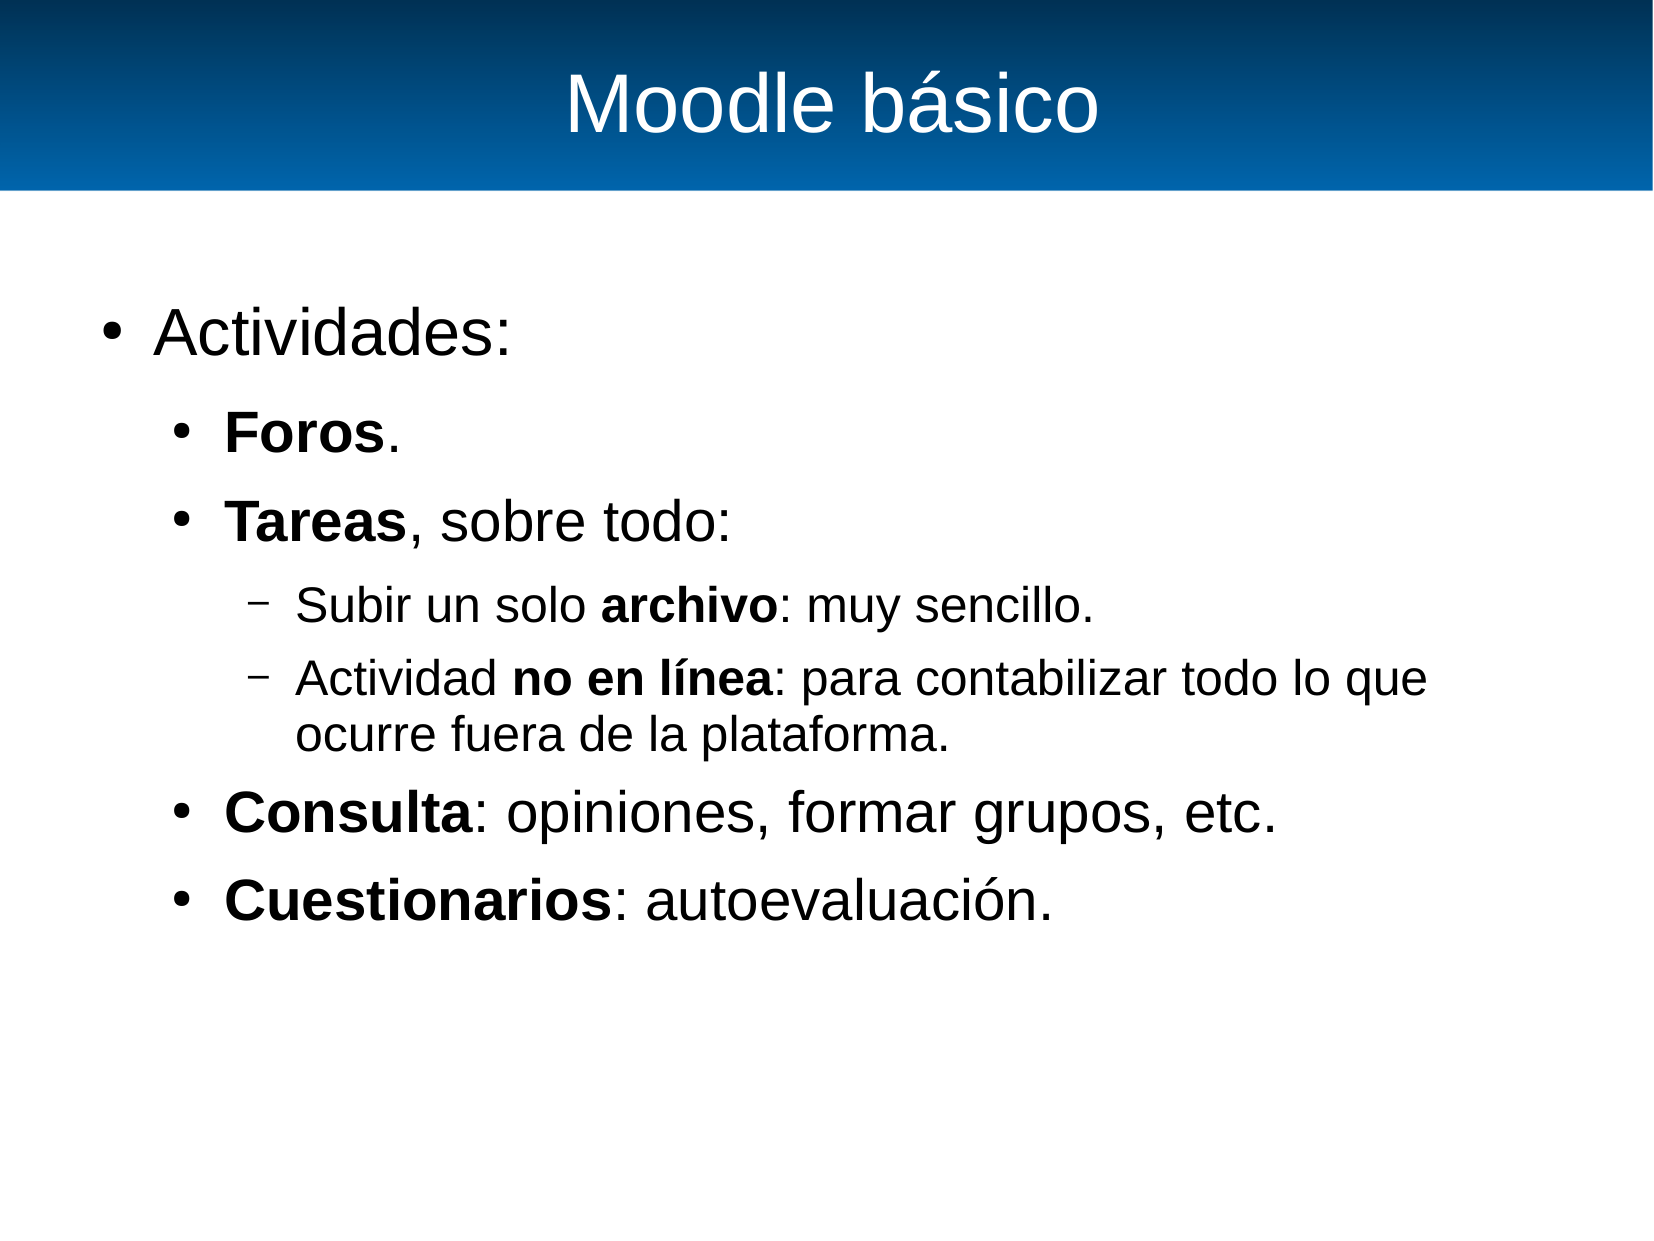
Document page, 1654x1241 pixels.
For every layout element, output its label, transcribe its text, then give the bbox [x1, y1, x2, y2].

list Actividades: Foros. Tareas, sobre todo: Subir un solo archivo: muy sencillo. Actividad no en línea: para contabilizar todo lo que ocurre fuera de la plataforma. Consulta: opiniones, formar grupos, etc. Cuestionarios: autoevaluación. [82, 295, 1571, 1114]
picture [0, 0, 1653, 1239]
title Moodle básico [88, 36, 1577, 170]
